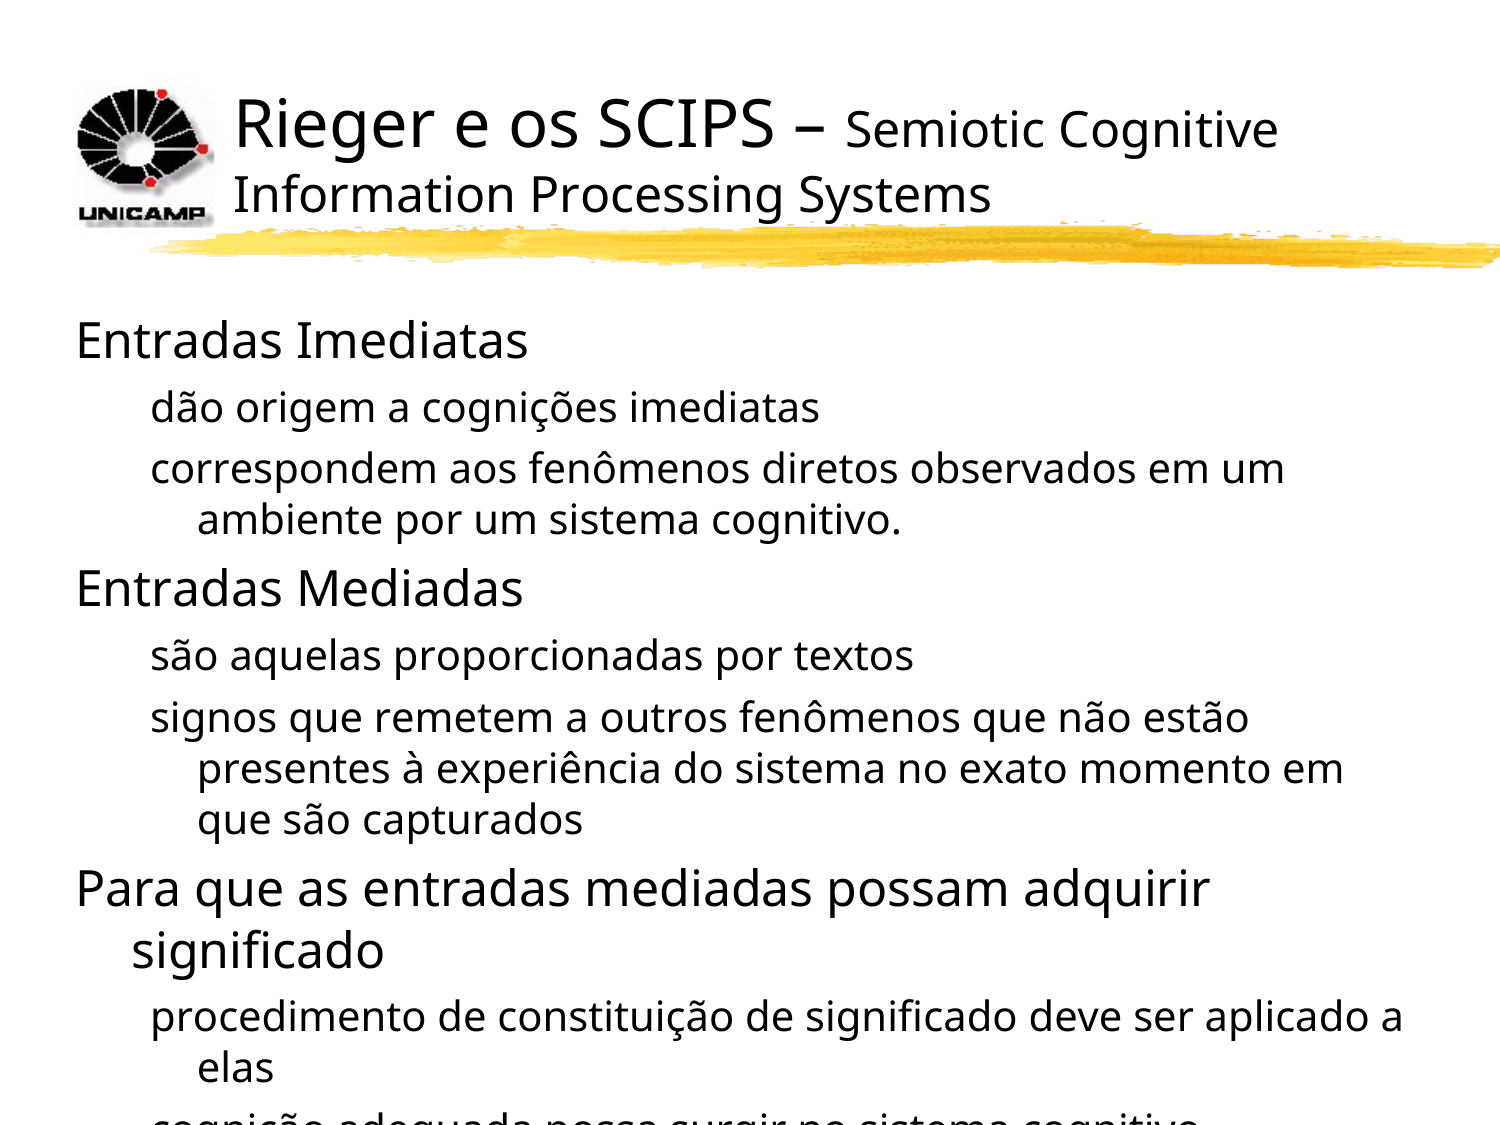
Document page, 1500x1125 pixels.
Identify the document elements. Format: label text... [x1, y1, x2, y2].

title Rieger e os SCIPS – Semiotic Cognitive Information Processing Systems [233, 52, 1434, 225]
picture [75, 74, 1500, 279]
list Entradas Imediatas dão origem a cognições imediatas correspondem aos fenômenos diretos observados em um ambiente por um sistema cognitivo. Entradas Mediadas são aquelas proporcionadas por textos signos que remetem a outros fenômenos que não estão presentes à experiência do sistema no exato momento em que são capturados Para que as entradas mediadas possam adquirir significado procedimento de constituição de significado deve ser aplicado a elas cognição adequada possa surgir no sistema cognitivo. [74, 309, 1417, 1048]
